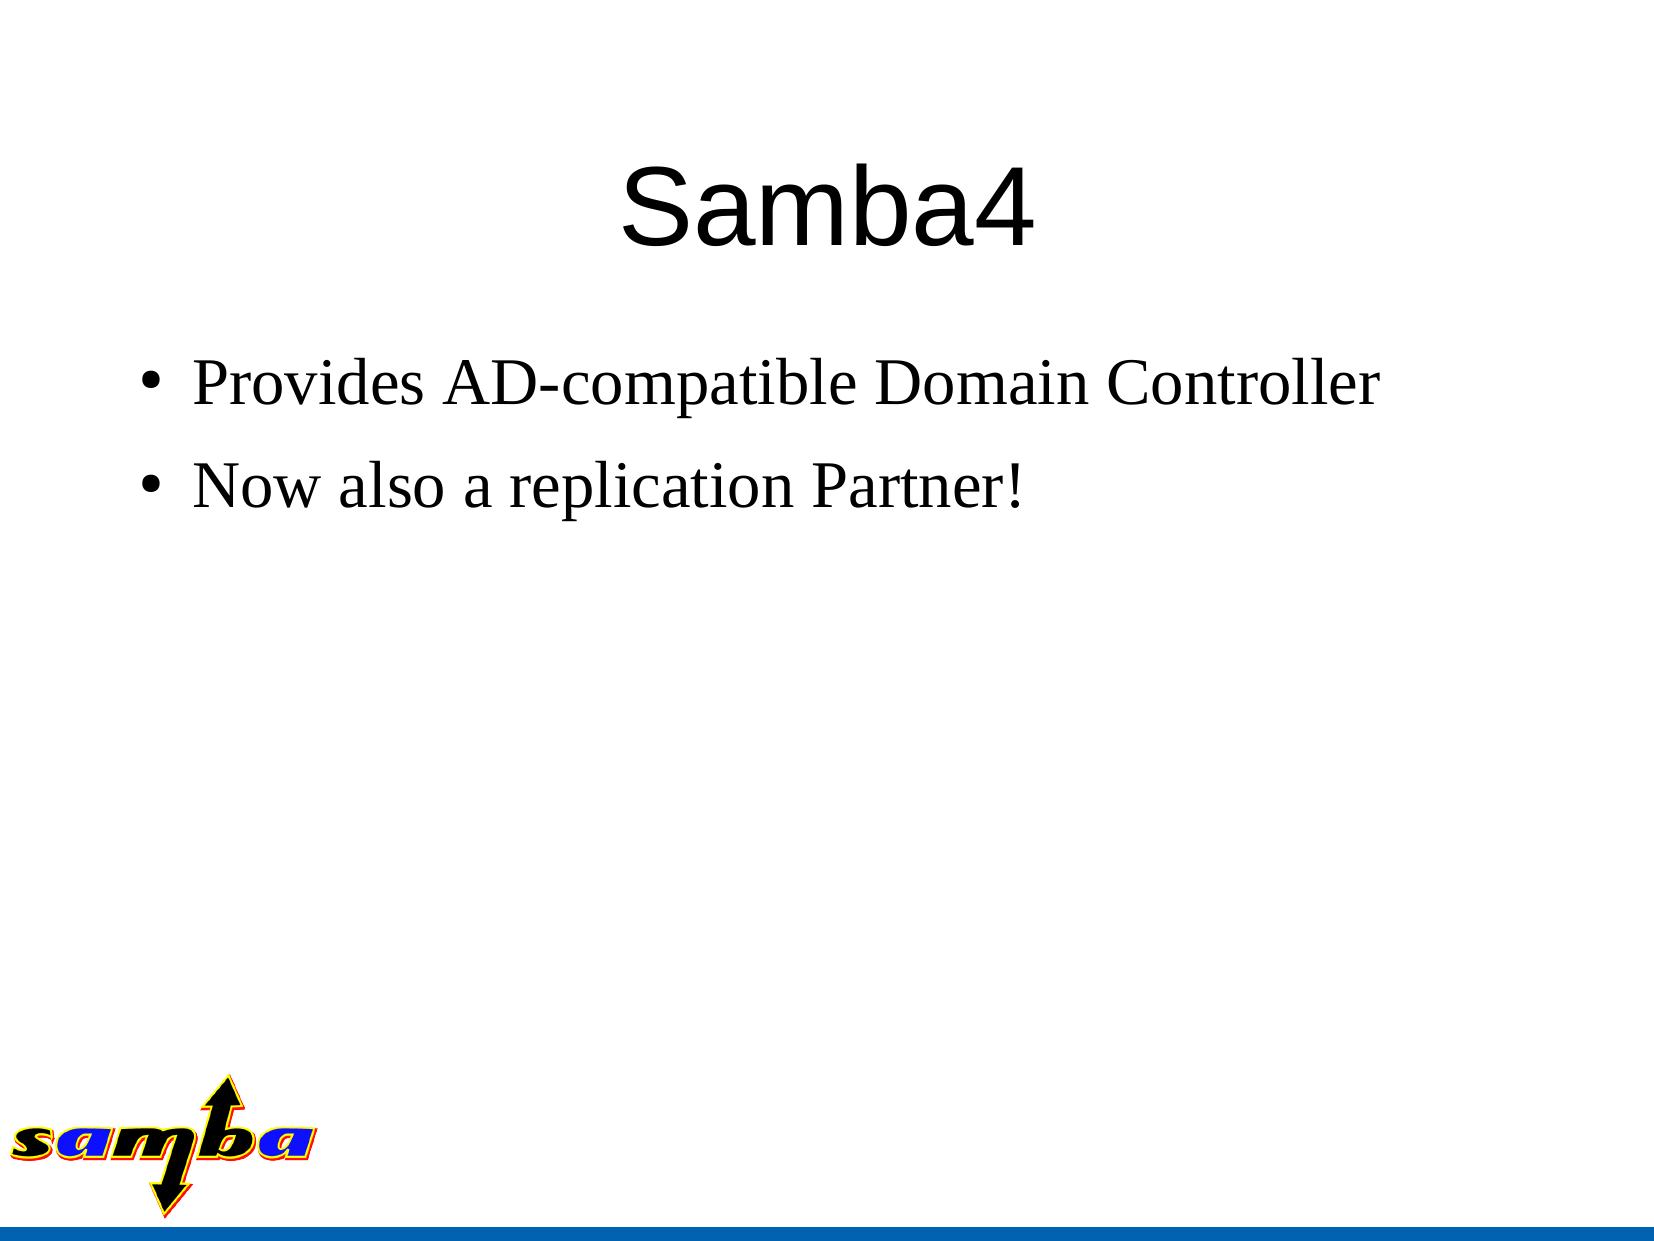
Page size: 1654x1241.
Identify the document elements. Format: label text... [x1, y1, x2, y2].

list Provides AD-compatible Domain Controller Now also a replication Partner! [121, 344, 1534, 1127]
picture [9, 1074, 319, 1219]
title Samba4 [121, 102, 1534, 310]
